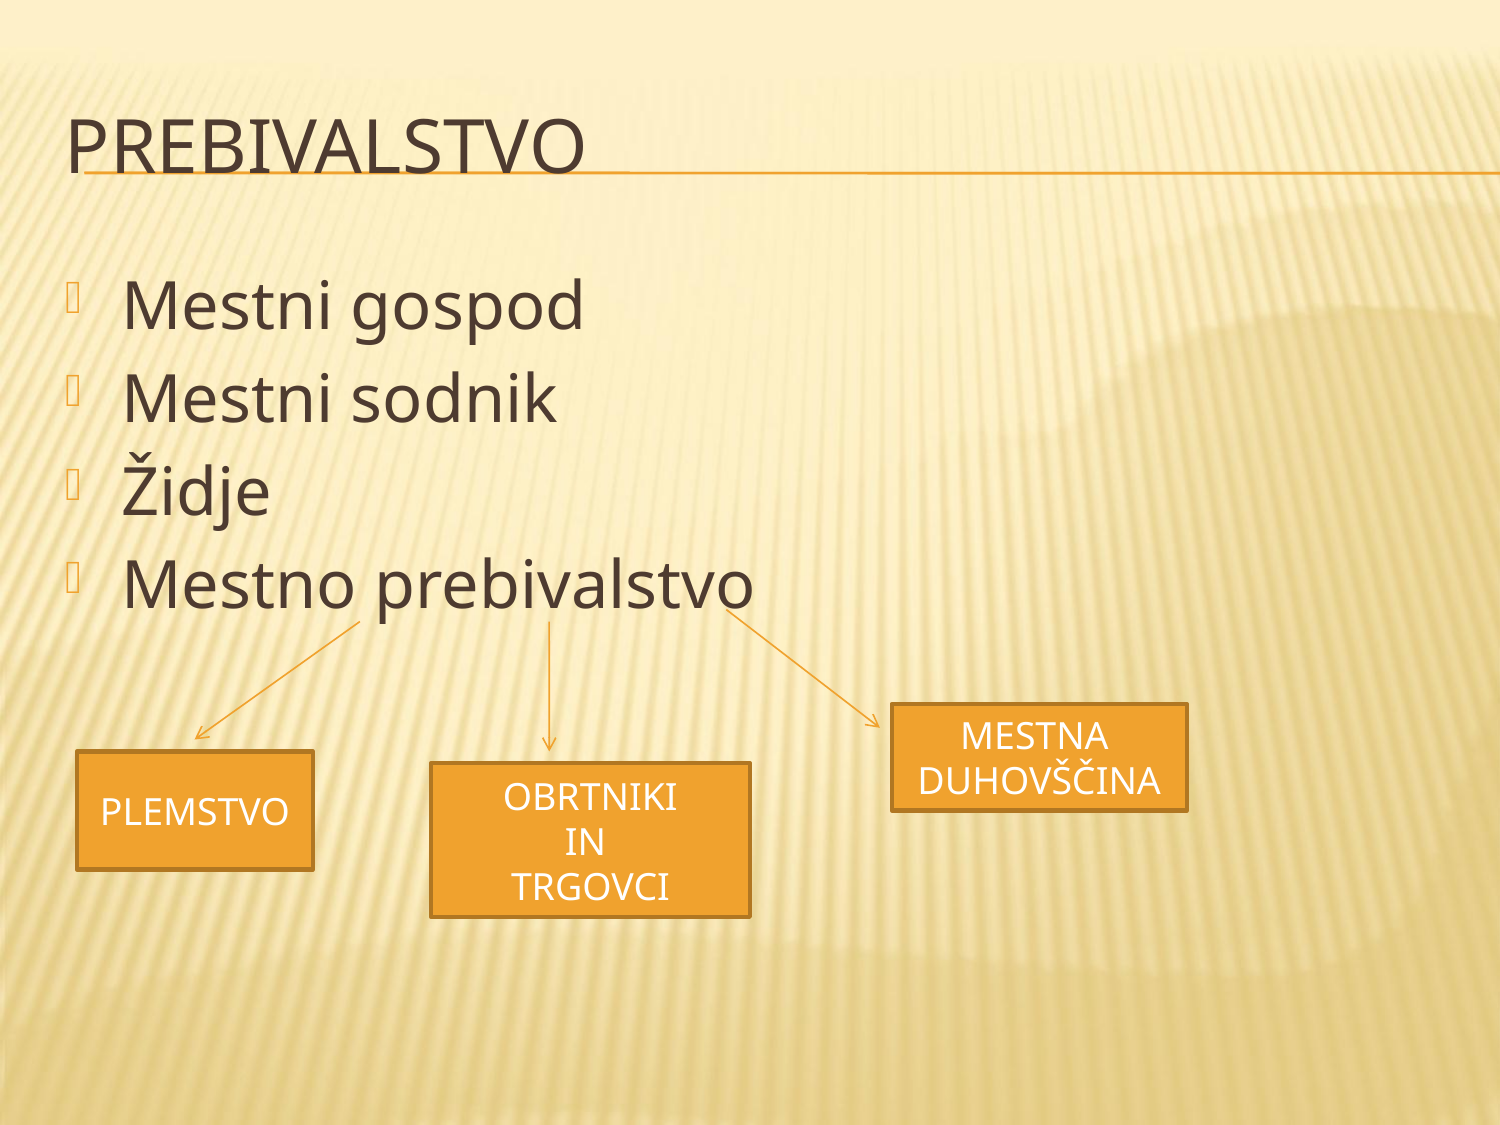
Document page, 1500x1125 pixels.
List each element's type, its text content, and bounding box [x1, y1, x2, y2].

text_box MESTNA DUHOVŠČINA [891, 704, 1187, 811]
title PREBIVALSTVO [50, 75, 1475, 213]
list Mestni gospod Mestni sodnik Židje Mestno prebivalstvo [50, 254, 1475, 998]
text_box OBRTNIKI IN TRGOVCI [430, 763, 750, 917]
picture [0, 0, 1500, 1125]
text_box PLEMSTVO [76, 751, 313, 870]
